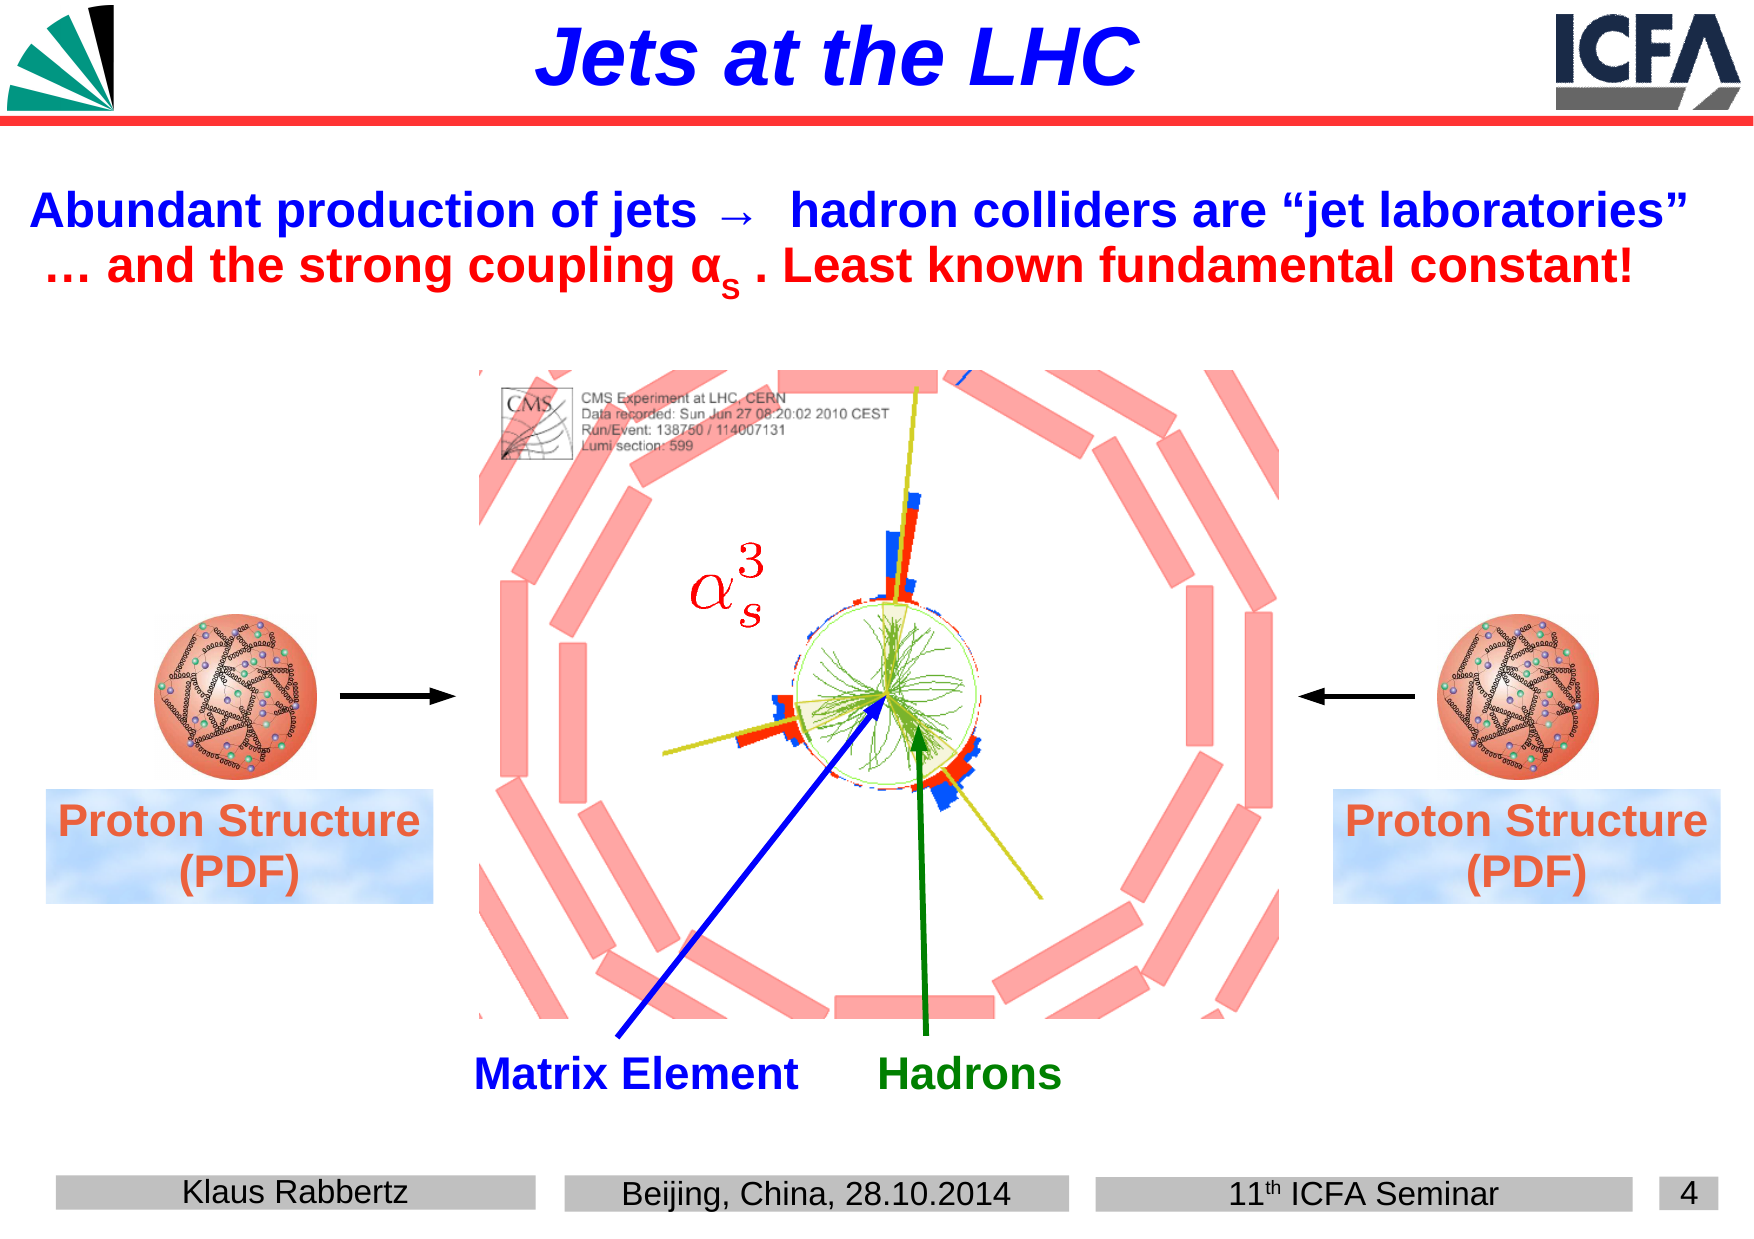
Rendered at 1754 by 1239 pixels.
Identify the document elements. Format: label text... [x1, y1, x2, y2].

text_box Hadrons [865, 1041, 1075, 1105]
text_box Abundant production of jets → hadron colliders are “jet laboratories” … and the strong coupling αS . Least known fundamental constant! [17, 175, 1704, 313]
text_box Proton Structure (PDF) [1333, 789, 1721, 904]
picture [7, 5, 114, 112]
picture [479, 370, 1279, 1019]
picture [1556, 14, 1741, 110]
picture [1437, 614, 1599, 780]
text_box Matrix Element [461, 1041, 812, 1105]
title Jets at the LHC [129, 0, 1545, 114]
text_box Proton Structure (PDF) [45, 789, 434, 904]
picture [154, 614, 317, 780]
